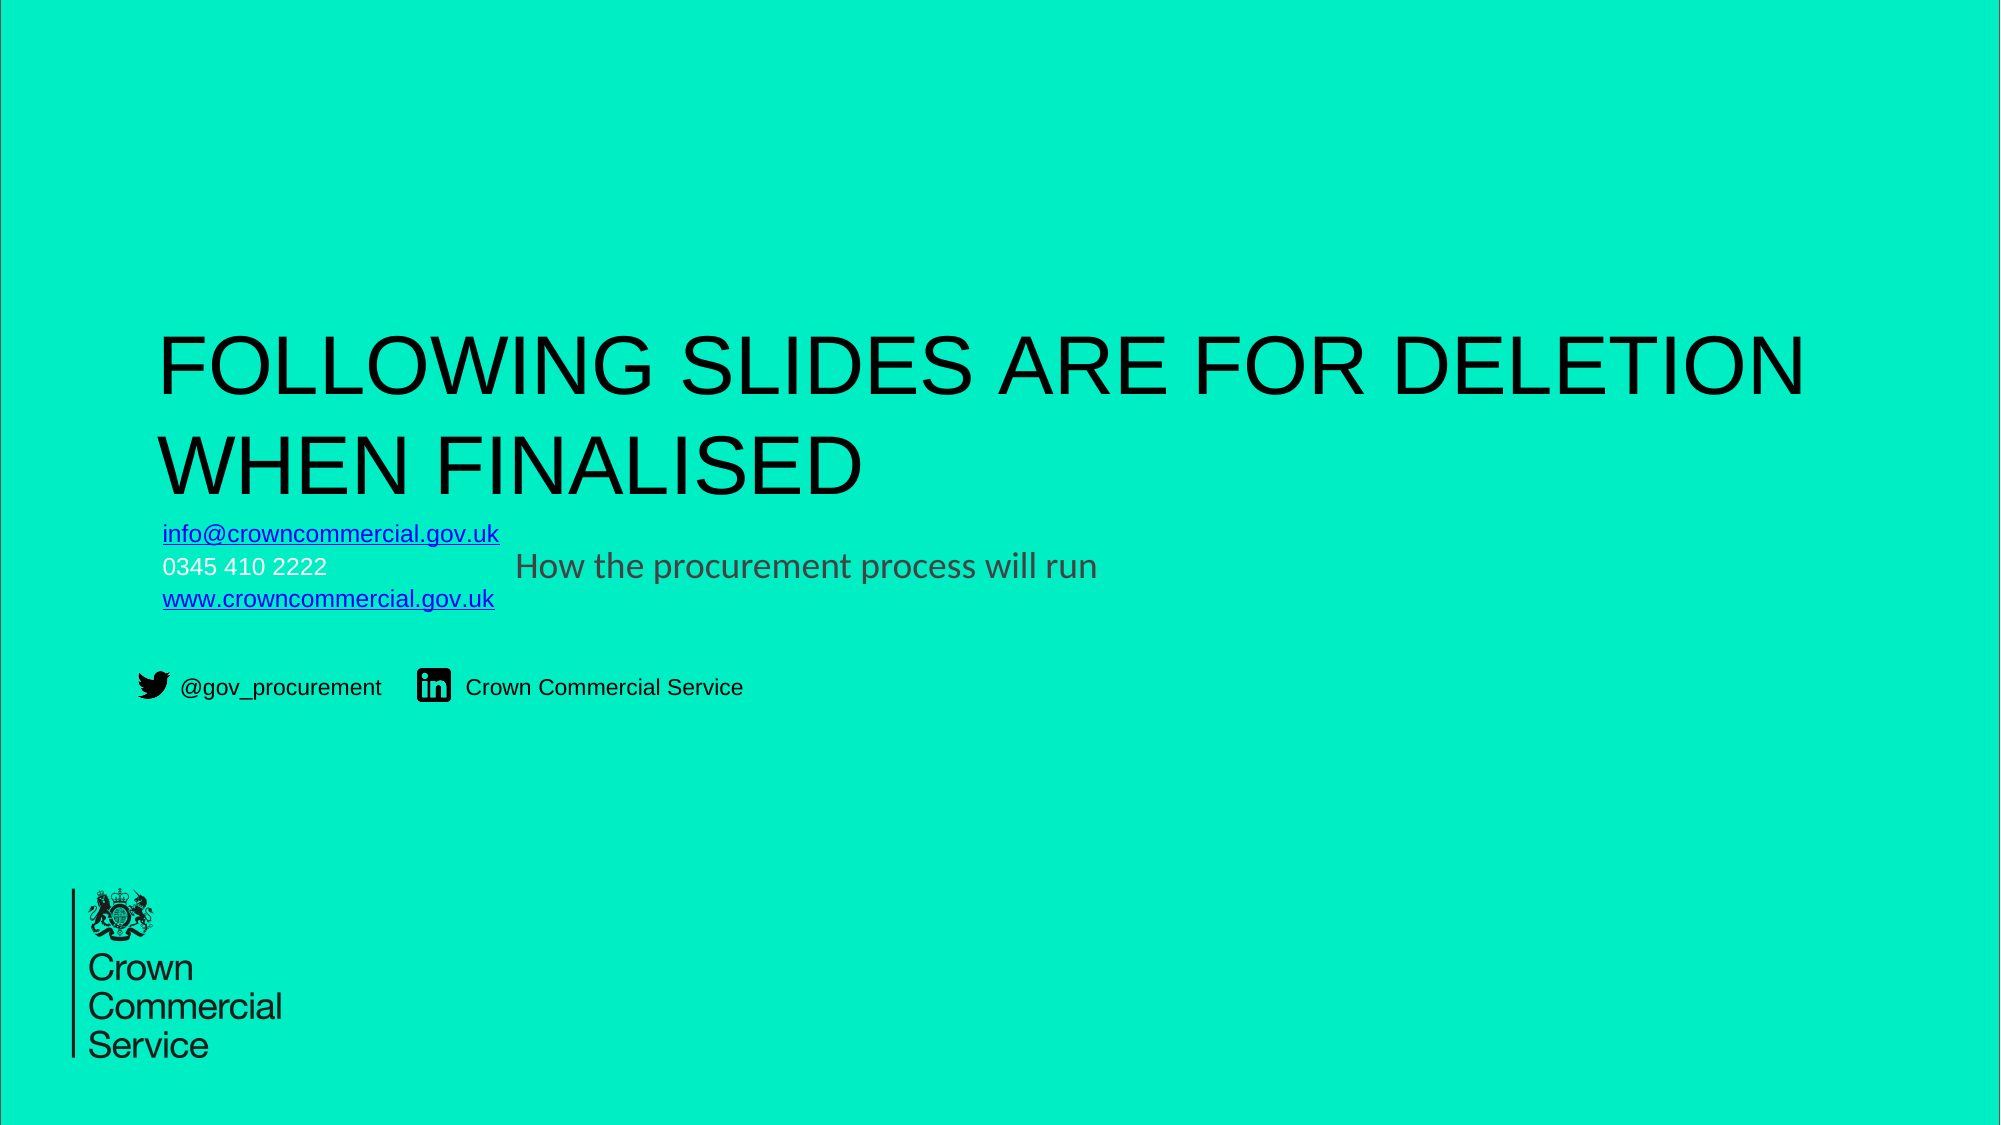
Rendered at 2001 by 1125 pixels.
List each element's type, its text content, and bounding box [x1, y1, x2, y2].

text_box FOLLOWING SLIDES ARE FOR DELETION WHEN FINALISED [137, 290, 1910, 430]
text_box How the procurement process will run [500, 533, 1502, 594]
text_box info@crowncommercial.gov.uk 0345 410 2222 www.crowncommercial.gov.uk [142, 494, 899, 634]
